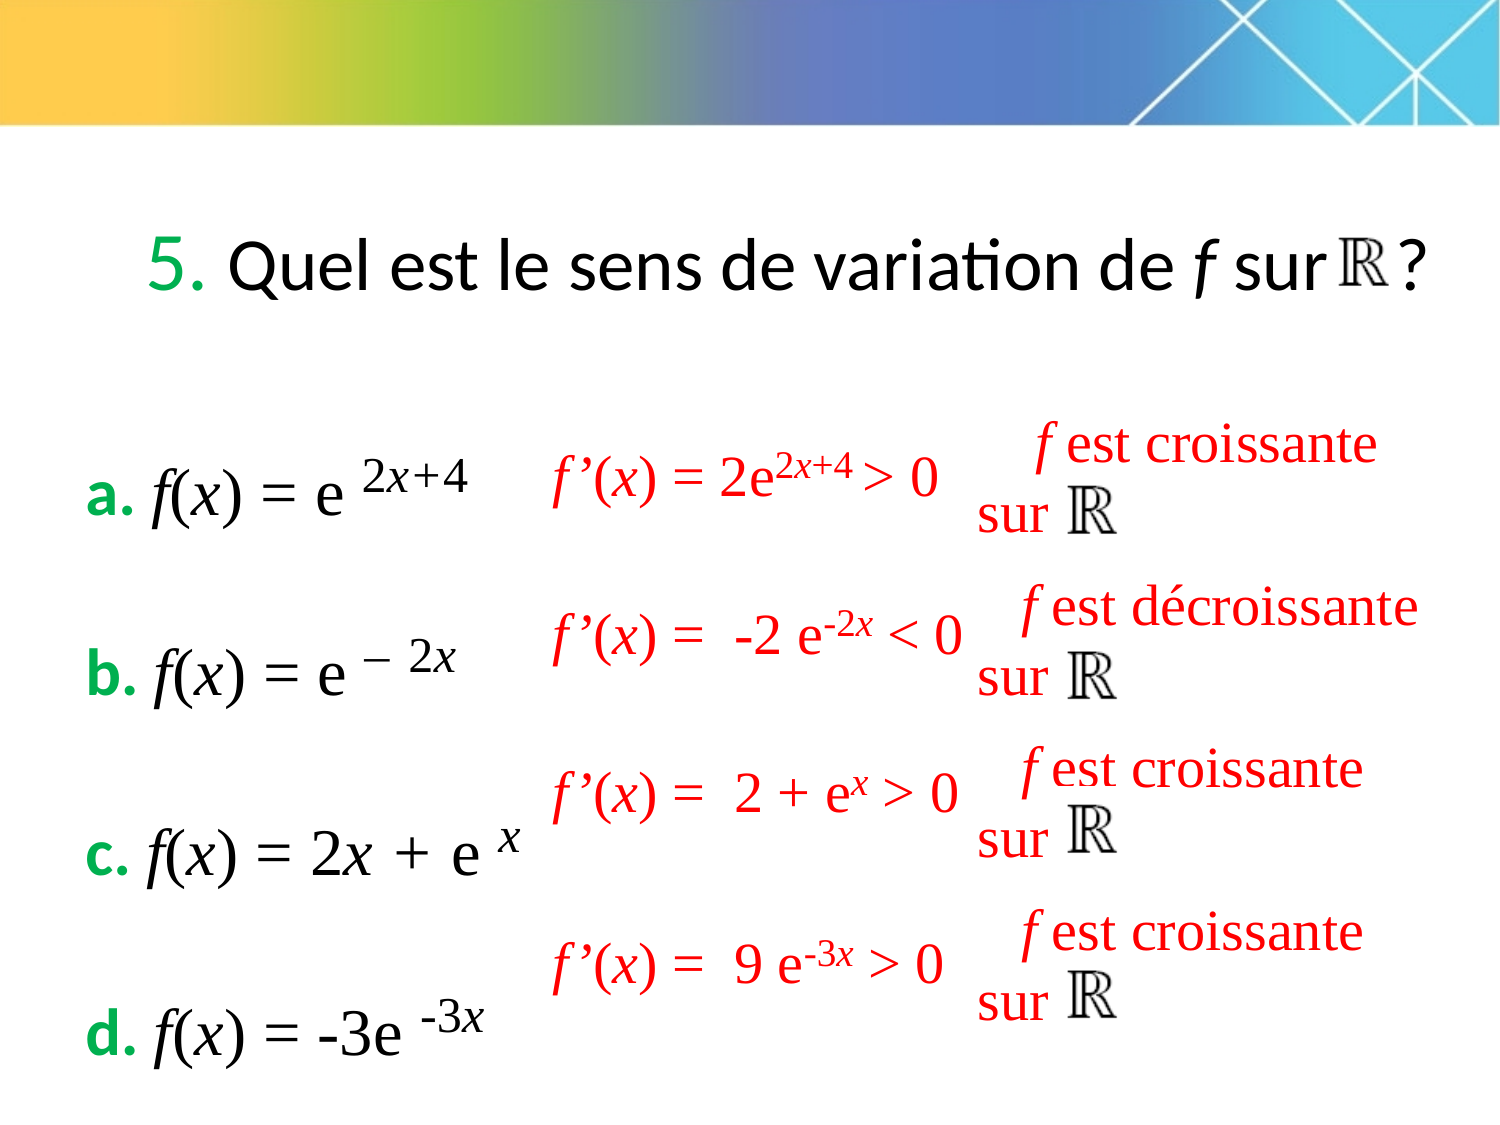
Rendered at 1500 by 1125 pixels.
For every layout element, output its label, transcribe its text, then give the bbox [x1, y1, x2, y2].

text_box a. f(x) = e 2x+4 b. f(x) = e – 2x c. f(x) = 2x + e x d. f(x) = -3e -3x [70, 342, 1465, 1024]
picture [1057, 468, 1125, 542]
picture [1057, 633, 1125, 707]
text_box f’(x) = 2e2x+4 > 0 f’(x) = -2 e-2x < 0 f’(x) = 2 + ex > 0 f’(x) = 9 e-3x > 0 [537, 351, 987, 1006]
picture [1057, 952, 1125, 1026]
text_box f est croissante sur . f est décroissante sur f est croissante sur f est croissante sur [962, 397, 1436, 1046]
title 5. Quel est le sens de variation de f sur ? [76, 164, 1500, 351]
picture [1328, 219, 1397, 294]
picture [1057, 786, 1125, 861]
